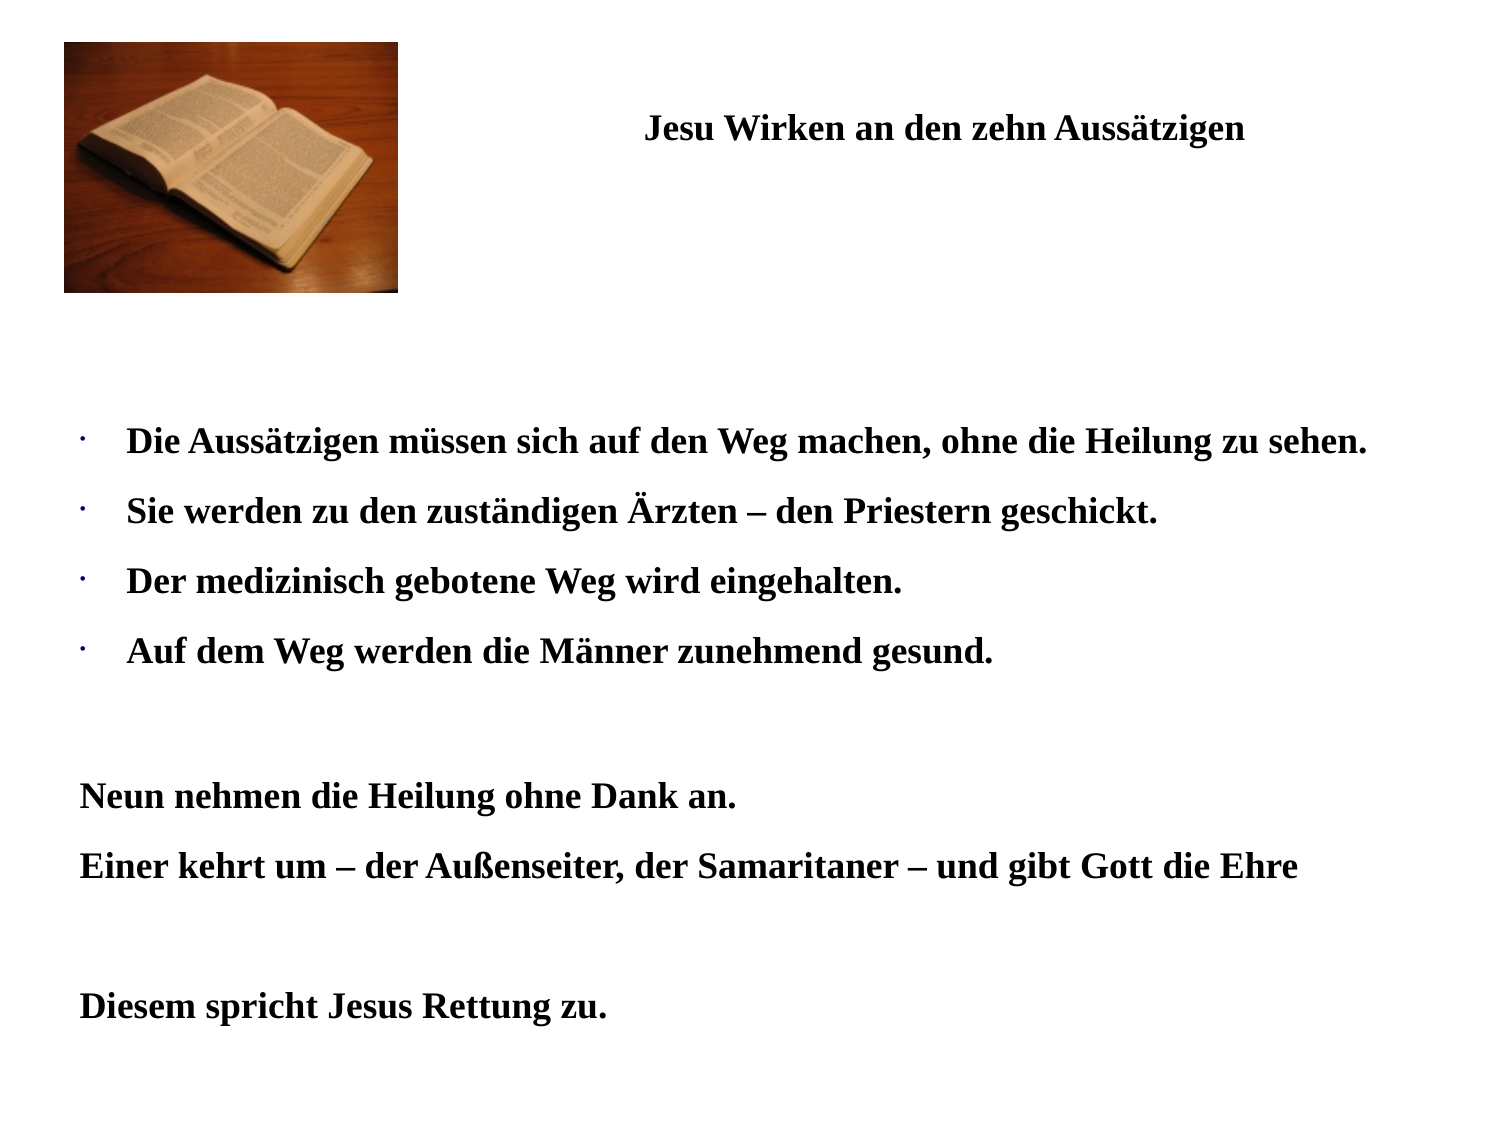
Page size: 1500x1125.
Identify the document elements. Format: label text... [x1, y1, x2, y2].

text_box Jesu Wirken an den zehn Aussätzigen [466, 27, 1424, 156]
picture [64, 42, 398, 293]
text_box Die Aussätzigen müssen sich auf den Weg machen, ohne die Heilung zu sehen. Sie werden zu den zuständigen Ärzten – den Priestern geschickt. Der medizinisch gebotene Weg wird eingehalten. Auf dem Weg werden die Männer zunehmend gesund. [64, 408, 1424, 749]
text_box Neun nehmen die Heilung ohne Dank an. Einer kehrt um – der Außenseiter, der Samaritaner – und gibt Gott die Ehre Diesem spricht Jesus Rettung zu. [64, 763, 1424, 1103]
